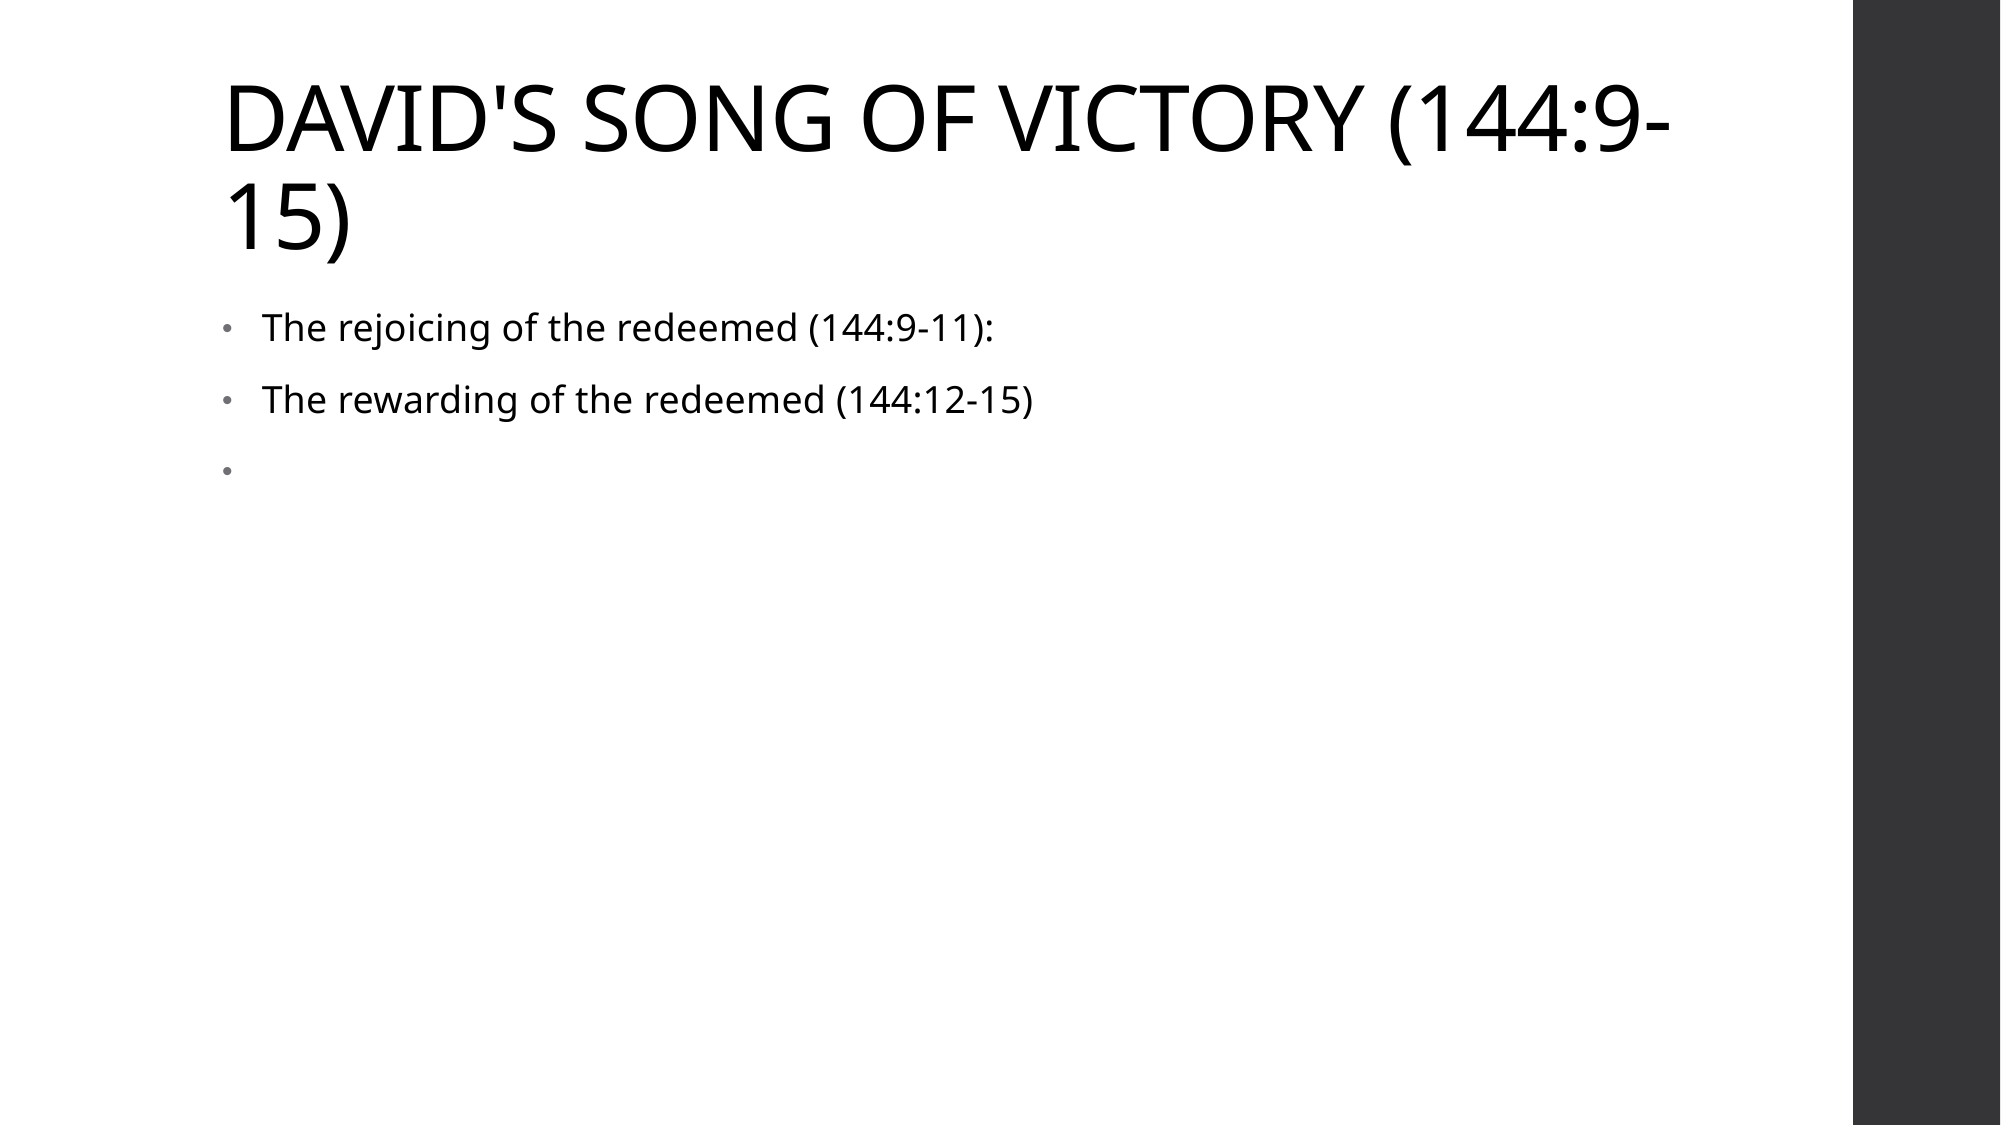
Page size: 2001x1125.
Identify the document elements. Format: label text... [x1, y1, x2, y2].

title DAVID'S SONG OF VICTORY (144:9-15) [206, 60, 1797, 278]
list The rejoicing of the redeemed (144:9-11): The rewarding of the redeemed (144:12-15) [206, 299, 1617, 1014]
